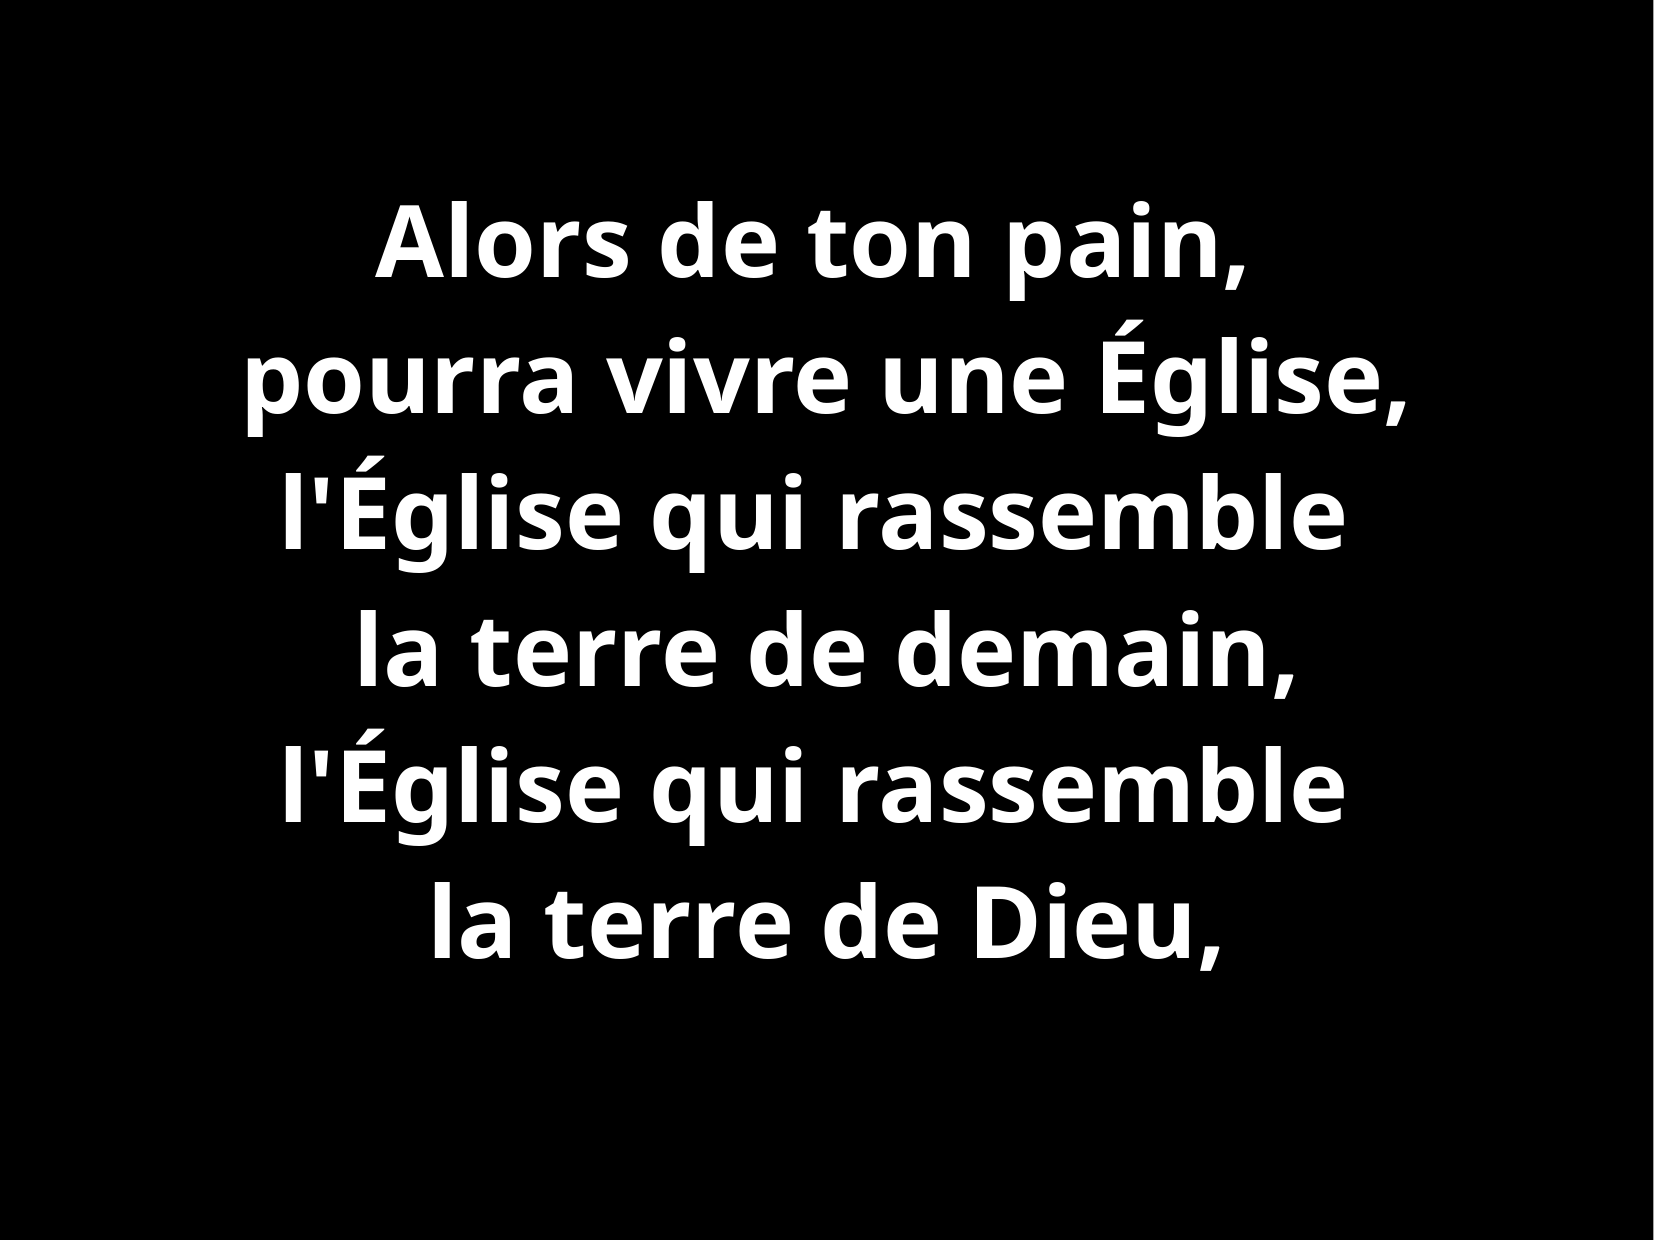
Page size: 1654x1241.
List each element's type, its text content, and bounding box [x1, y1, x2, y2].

subtitle Alors de ton pain, pourra vivre une Église, l'Église qui rassemble la terre de demain, l'Église qui rassemble la terre de Dieu, [82, 49, 1571, 1109]
